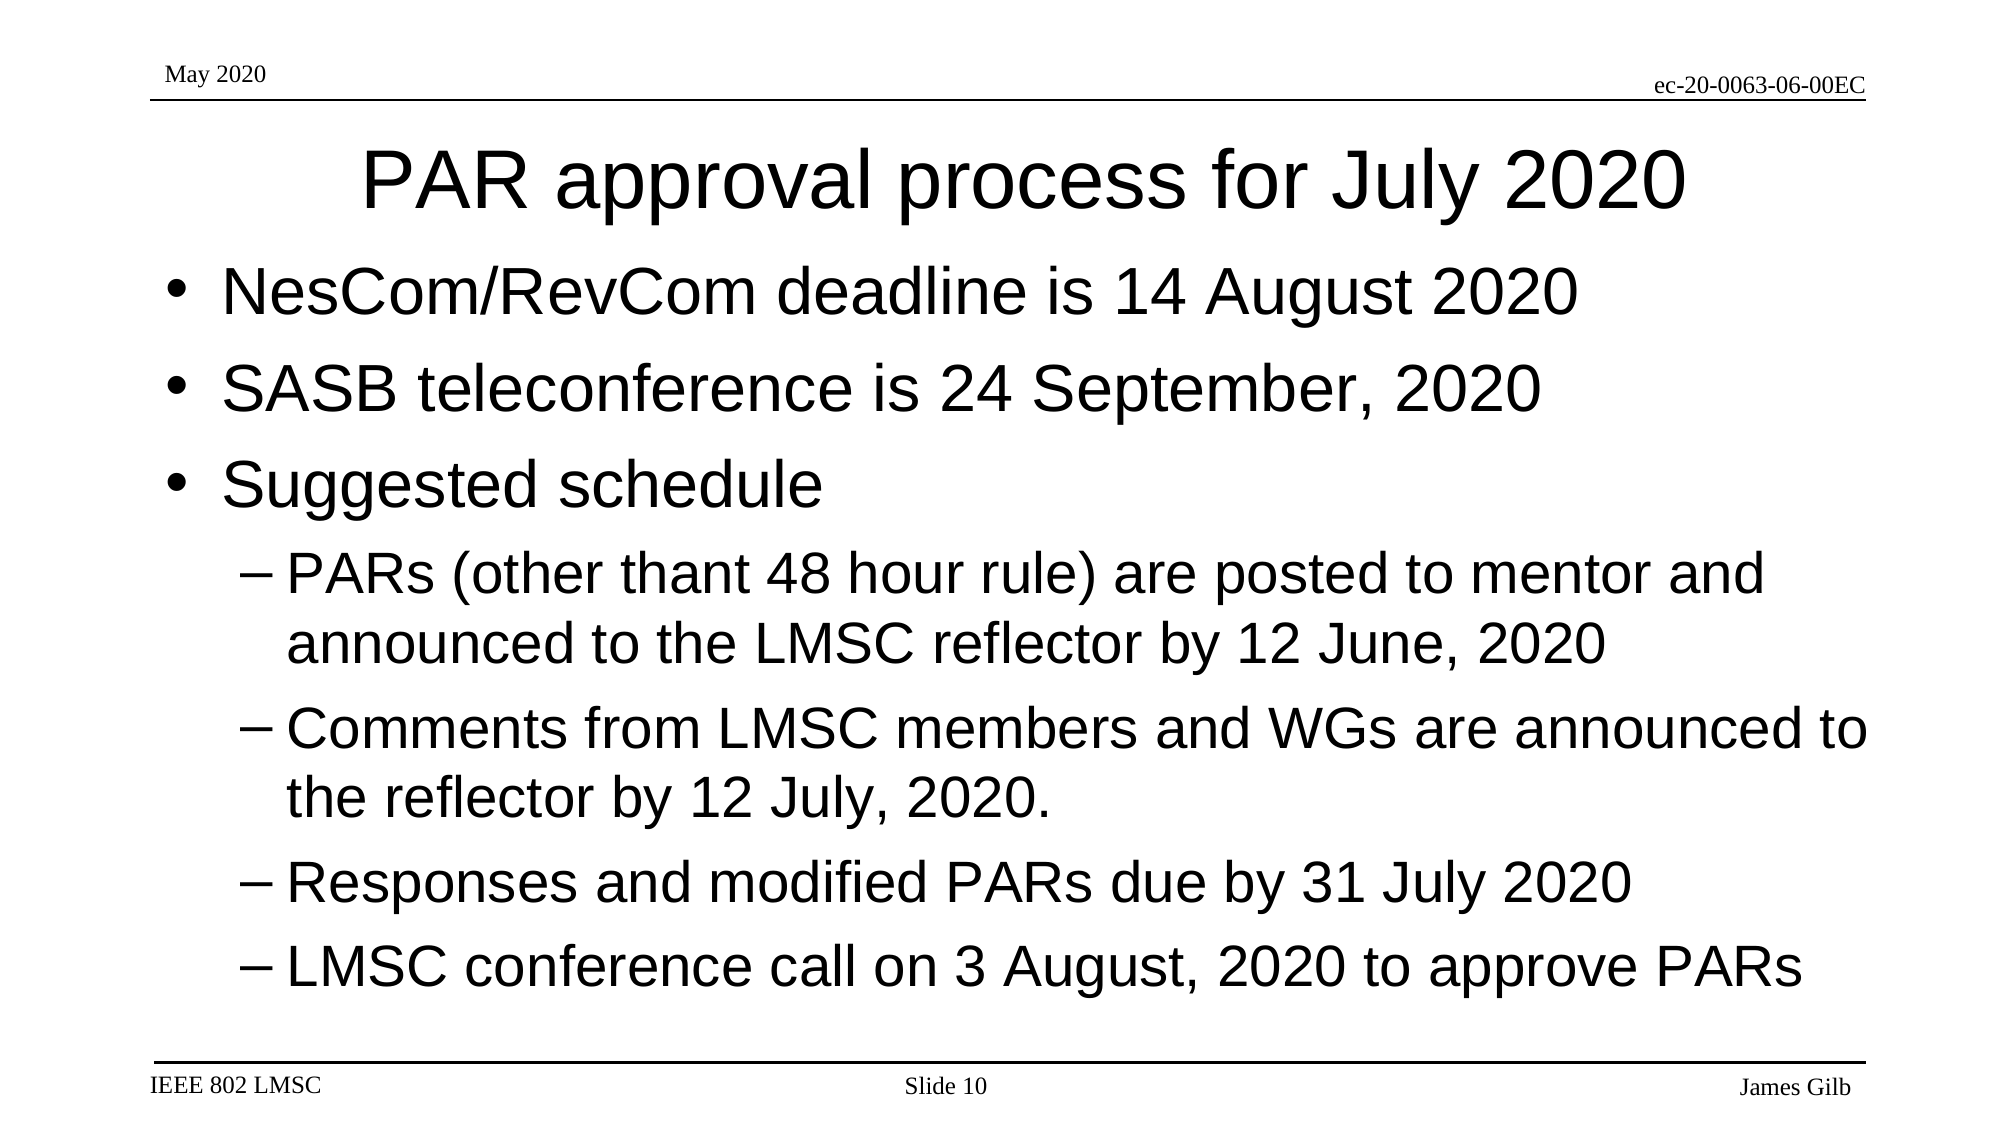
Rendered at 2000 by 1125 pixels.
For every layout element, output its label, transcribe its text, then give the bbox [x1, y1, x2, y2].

title PAR approval process for July 2020 [149, 112, 1900, 238]
list NesCom/RevCom deadline is 14 August 2020 SASB teleconference is 24 September, 2020 Suggested schedule PARs (other thant 48 hour rule) are posted to mentor and announced to the LMSC reflector by 12 June, 2020 Comments from LMSC members and WGs are announced to the reflector by 12 July, 2020. Responses and modified PARs due by 31 July 2020 LMSC conference call on 3 August, 2020 to approve PARs [149, 239, 1900, 1051]
